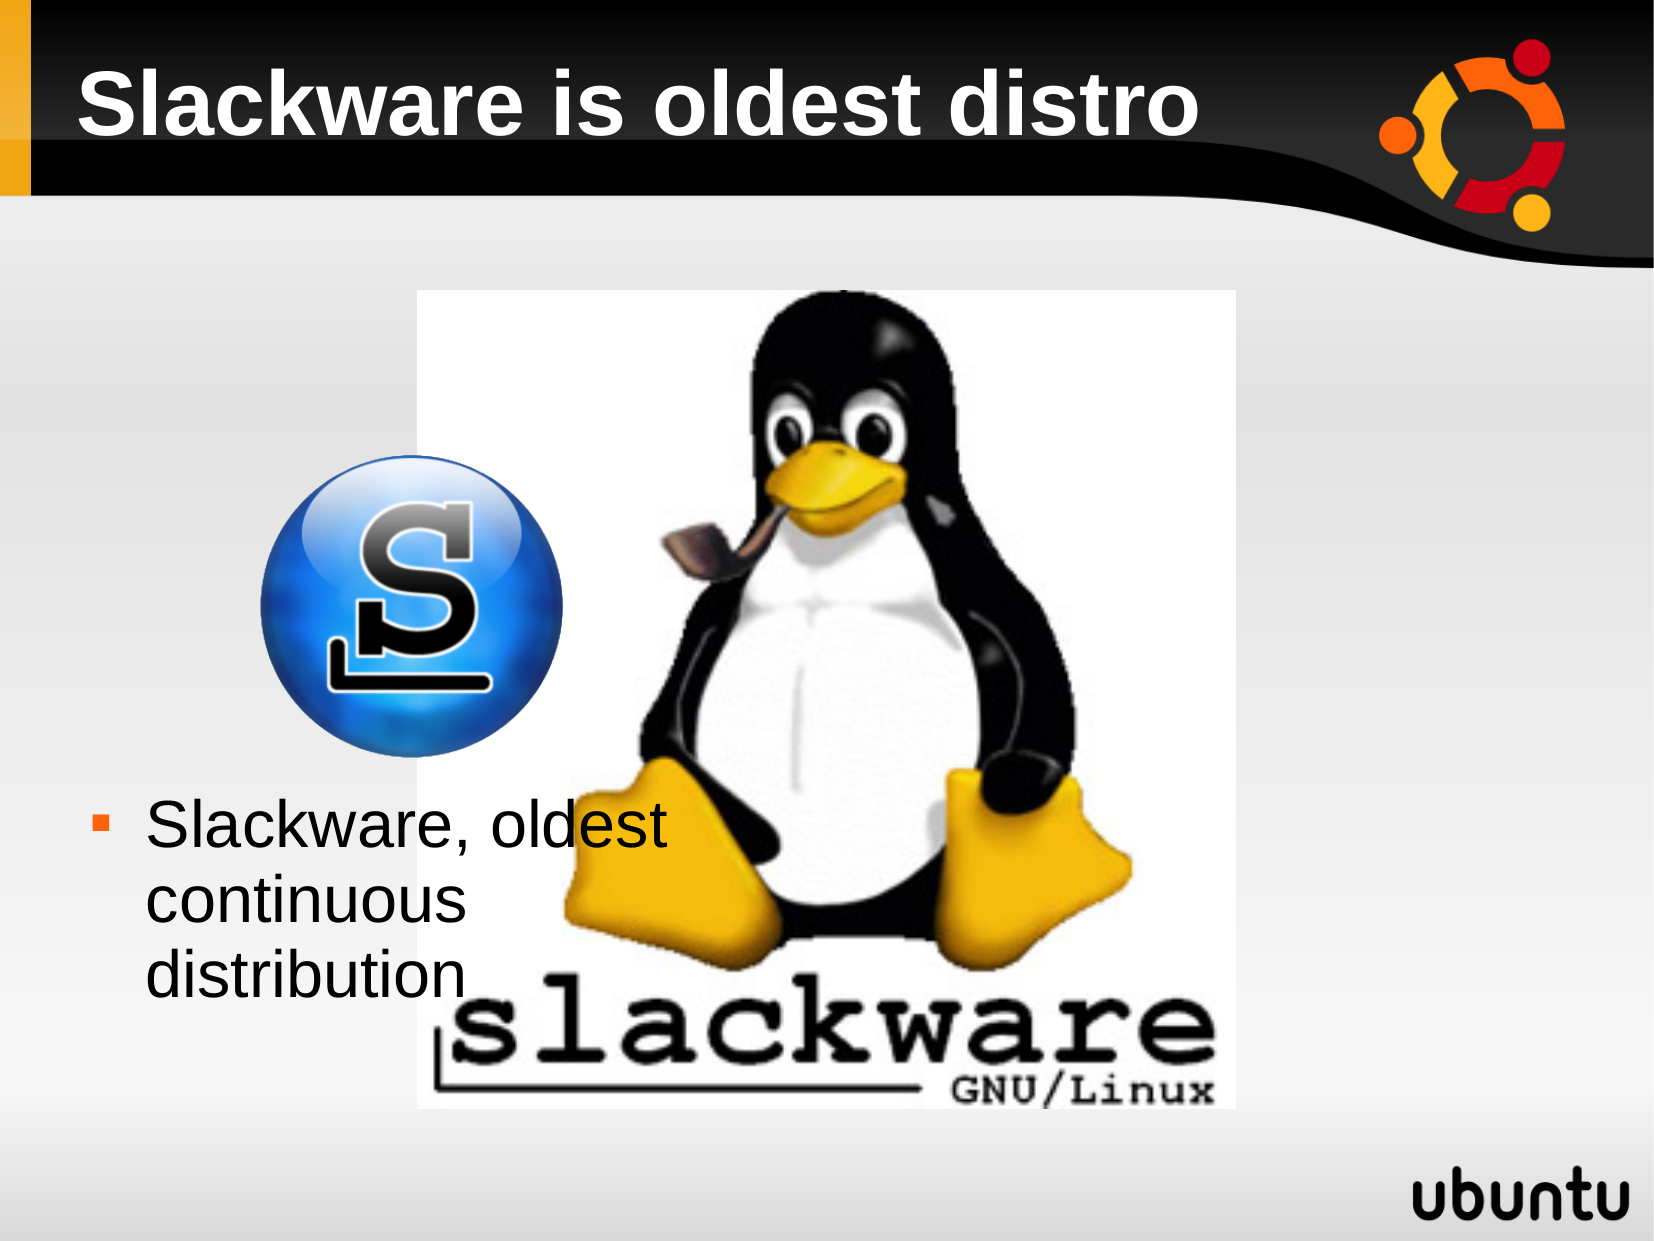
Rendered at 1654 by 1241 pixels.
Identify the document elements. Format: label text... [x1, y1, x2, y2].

picture [0, 0, 1654, 1241]
list Slackware, oldest continuous distribution [75, 787, 802, 1241]
title Slackware is oldest distro [76, 0, 1565, 208]
